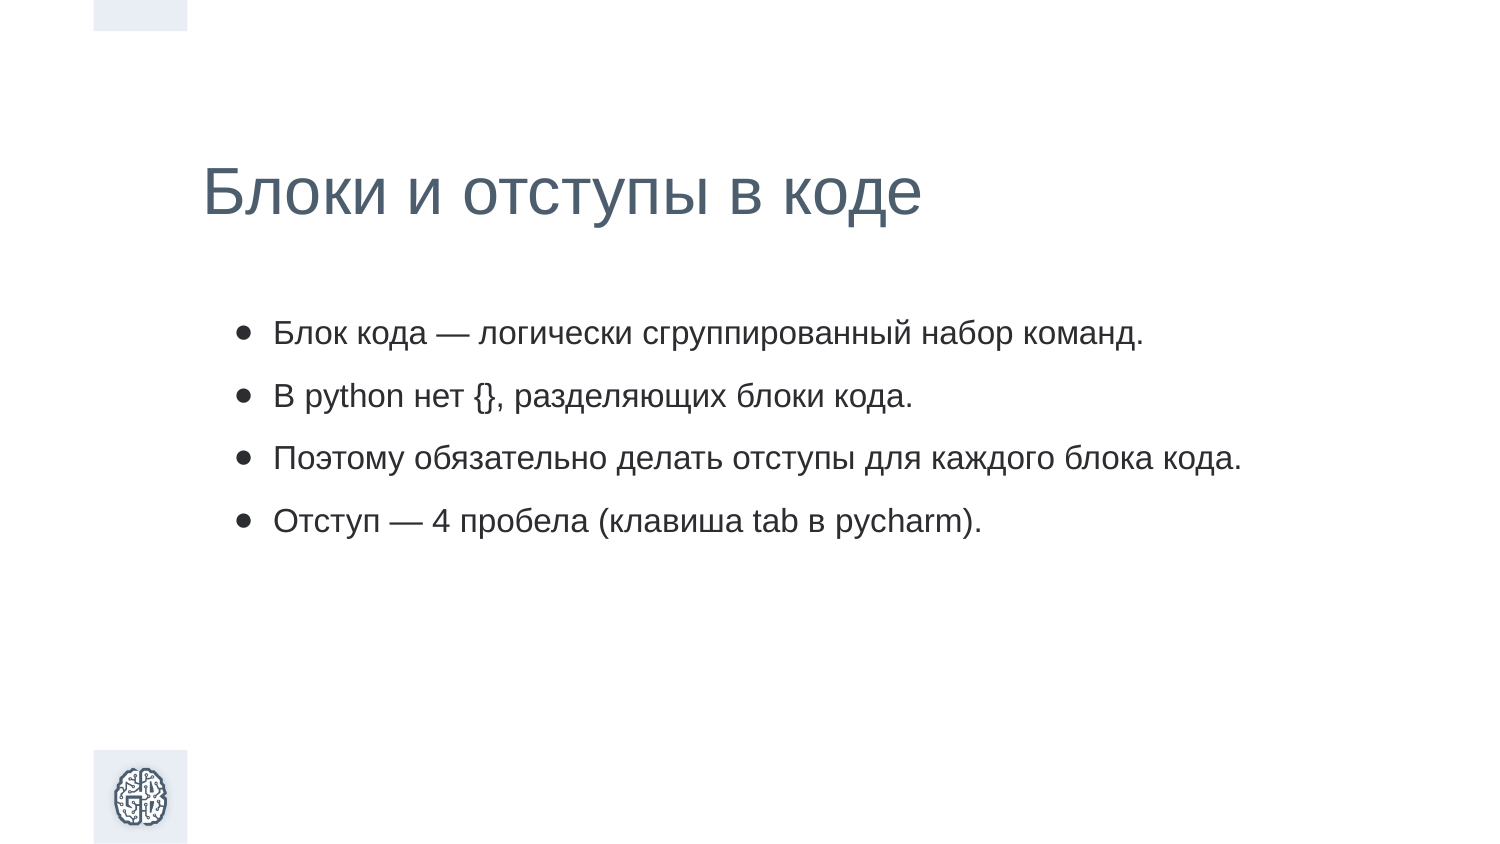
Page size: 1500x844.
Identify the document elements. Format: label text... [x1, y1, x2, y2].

text_box Отступ — 4 пробела (клавиша tab в pycharm). [187, 472, 1312, 546]
text_box Поэтому обязательно делать отступы для каждого блока кода. [187, 409, 1312, 472]
text_box Блоки и отступы в коде [187, 93, 1312, 282]
text_box Блок кода — логически сгруппированный набор команд. [187, 284, 1312, 358]
picture [106, 760, 175, 834]
text_box В python нет {}, разделяющих блоки кода. [187, 358, 1312, 409]
